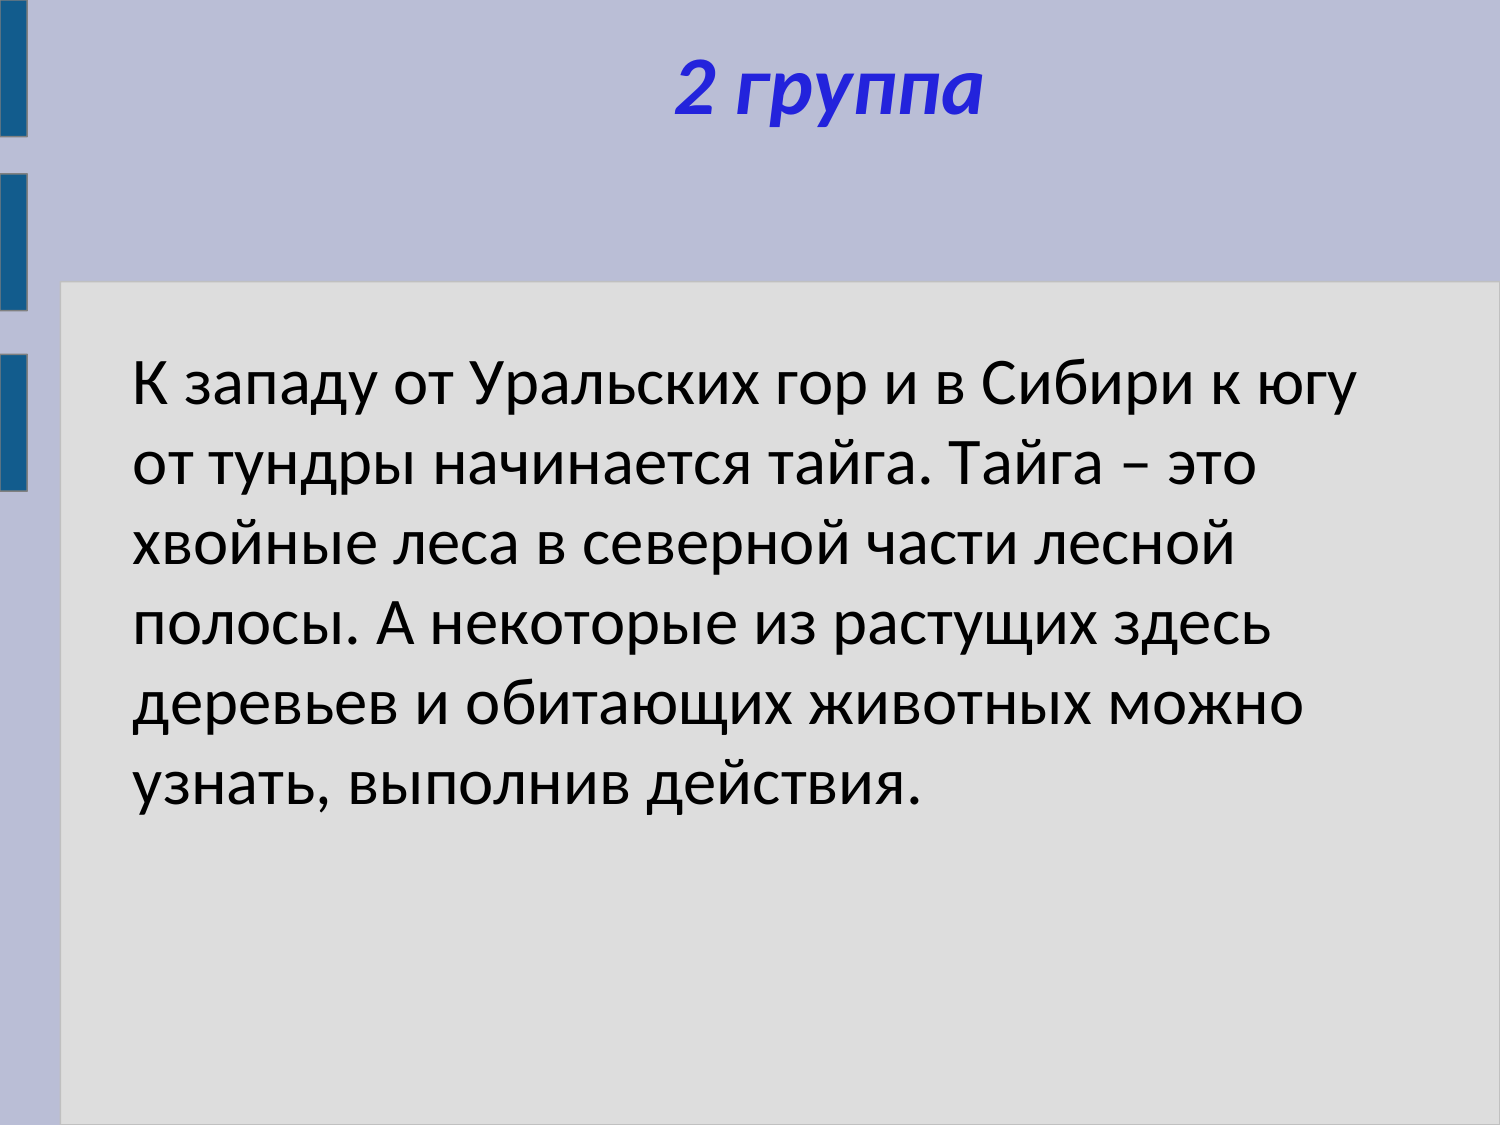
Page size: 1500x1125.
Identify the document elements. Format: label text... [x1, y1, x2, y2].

text_box К западу от Уральских гор и в Сибири к югу от тундры начинается тайга. Тайга – это хвойные леса в северной части лесной полосы. А некоторые из растущих здесь деревьев и обитающих животных можно узнать, выполнив действия. [118, 330, 1442, 1125]
text_box 2 группа [259, 23, 1418, 249]
